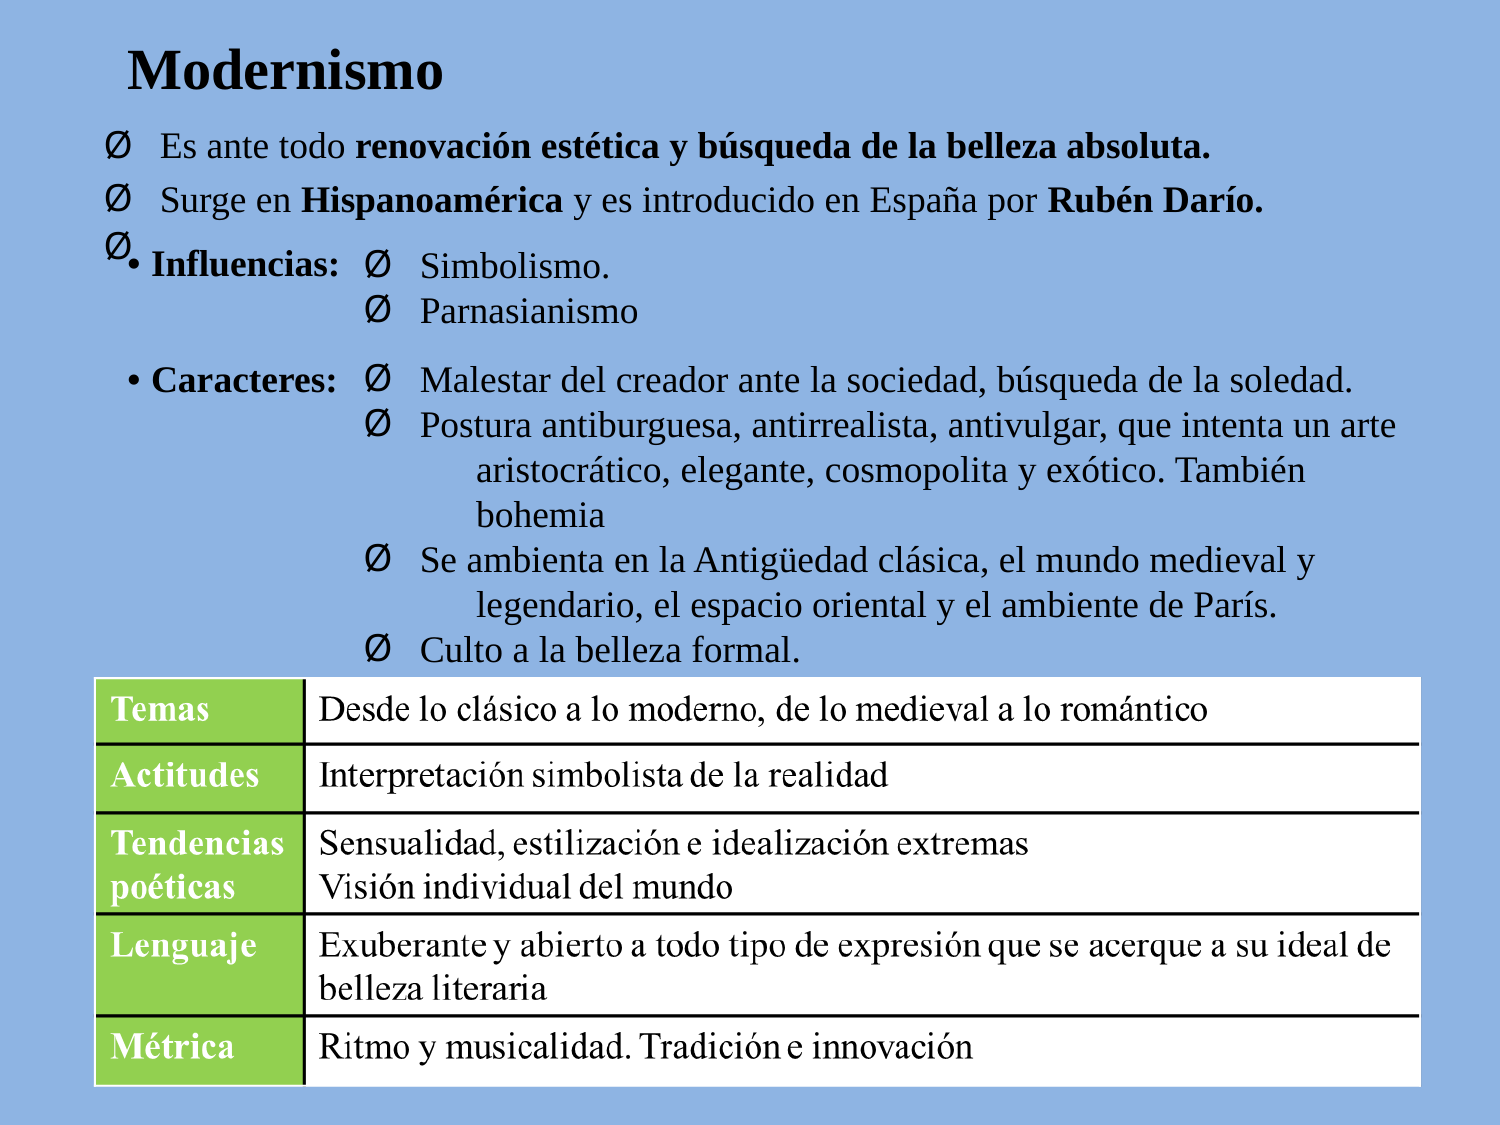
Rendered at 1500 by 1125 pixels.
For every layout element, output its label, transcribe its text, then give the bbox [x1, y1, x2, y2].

text_box Es ante todo renovación estética y búsqueda de la belleza absoluta. Surge en Hispanoamérica y es introducido en España por Rubén Darío. [89, 114, 1460, 232]
title Modernismo [112, 18, 1500, 115]
text_box • Influencias: [112, 232, 384, 305]
text_box • Caracteres: [112, 347, 384, 421]
text_box Simbolismo. Parnasianismo [348, 233, 1164, 337]
text_box Malestar del creador ante la sociedad, búsqueda de la soledad. Postura antiburguesa, antirrealista, antivulgar, que intenta un arte aristocrático, elegante, cosmopolita y exótico. También bohemia Se ambienta en la Antigüedad clásica, el mundo medieval y legendario, el espacio oriental y el ambiente de París. Culto a la belleza formal. [348, 347, 1435, 633]
picture [86, 673, 1422, 1089]
